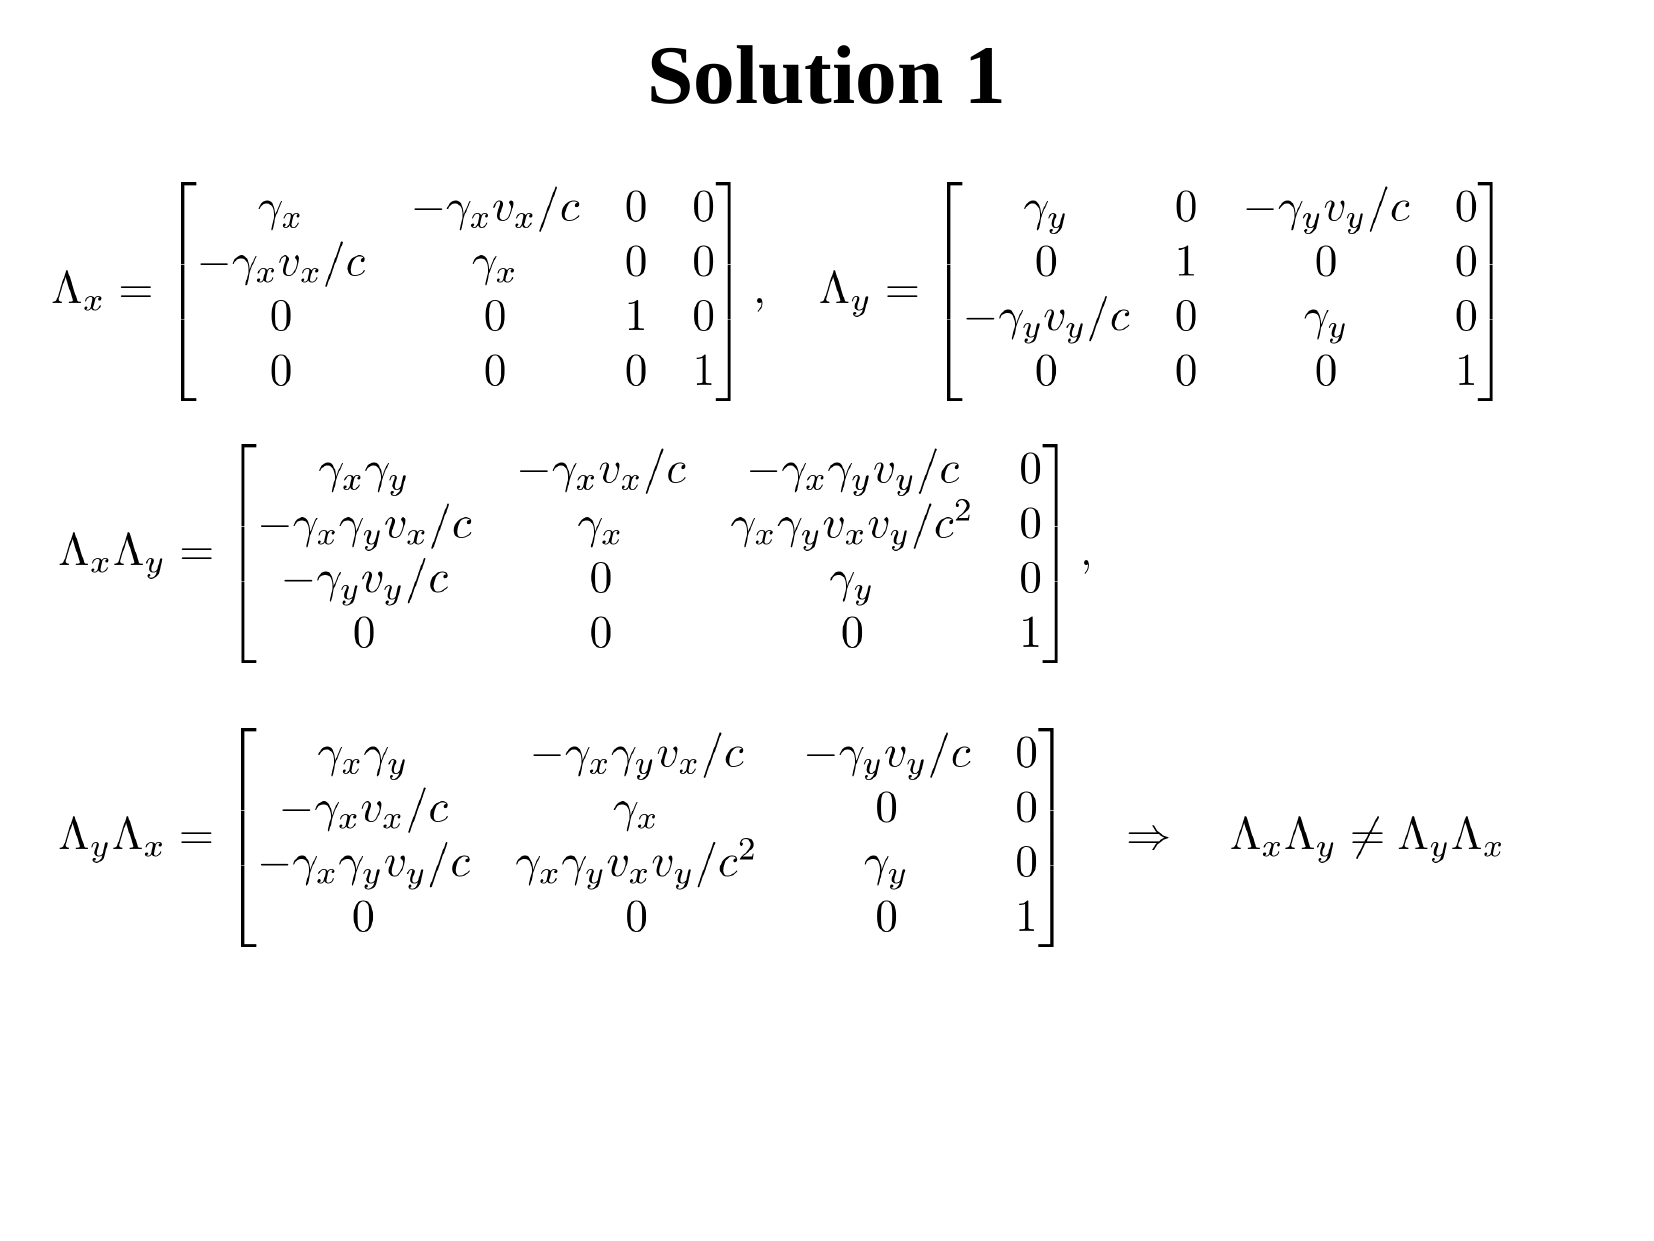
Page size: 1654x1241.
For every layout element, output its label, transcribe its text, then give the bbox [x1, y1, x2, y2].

picture [52, 182, 1493, 401]
picture [59, 444, 1089, 663]
title Solution 1 [82, 25, 1571, 115]
picture [59, 728, 1501, 947]
